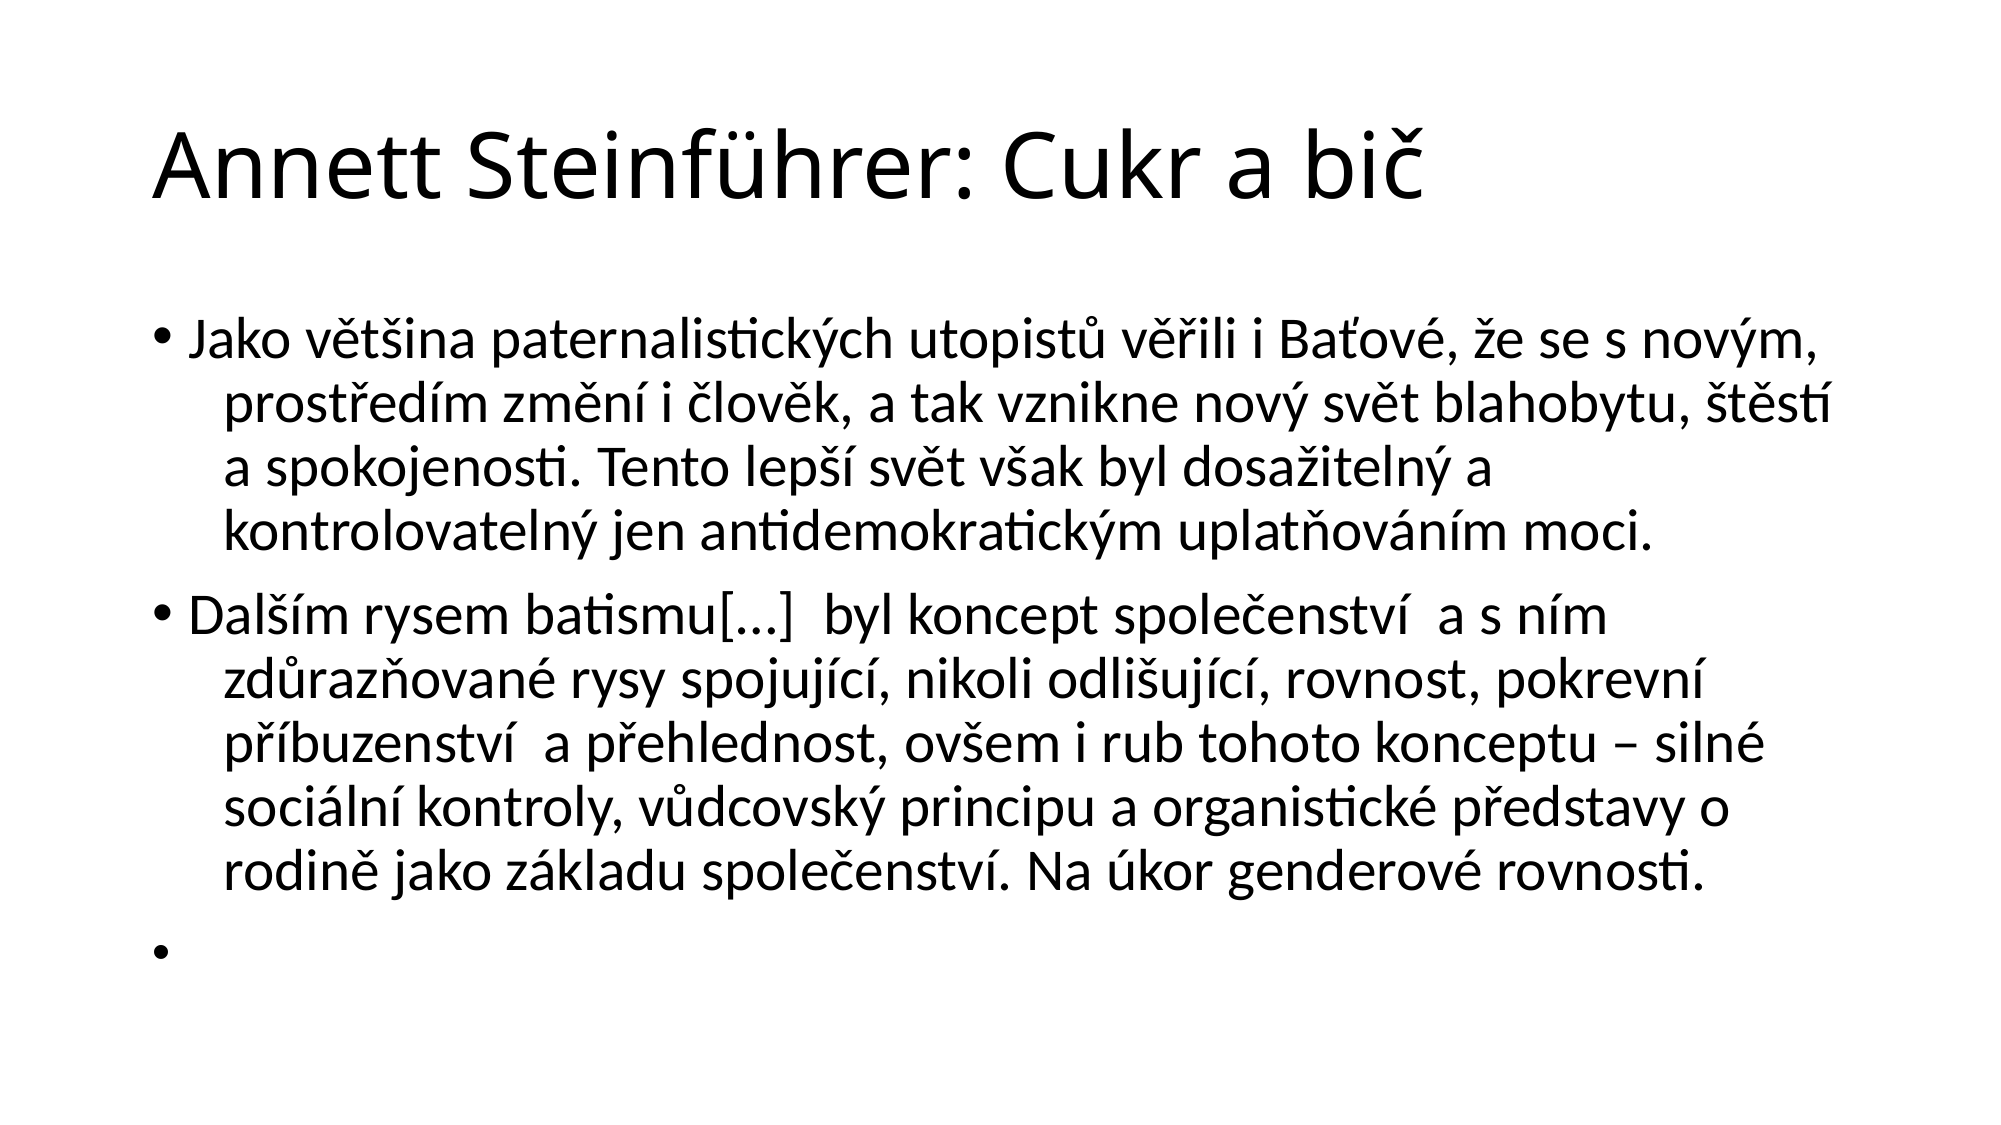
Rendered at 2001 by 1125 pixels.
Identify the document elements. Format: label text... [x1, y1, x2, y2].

list Jako většina paternalistických utopistů věřili i Baťové, že se s novým, prostředím změní i člověk, a tak vznikne nový svět blahobytu, štěstí a spokojenosti. Tento lepší svět však byl dosažitelný a kontrolovatelný jen antidemokratickým uplatňováním moci. Dalším rysem batismu[…] byl koncept společenství a s ním zdůrazňované rysy spojující, nikoli odlišující, rovnost, pokrevní příbuzenství a přehlednost, ovšem i rub tohoto konceptu – silné sociální kontroly, vůdcovský principu a organistické představy o rodině jako základu společenství. Na úkor genderové rovnosti. [137, 299, 1863, 1014]
title Annett Steinführer: Cukr a bič [137, 59, 1863, 278]
